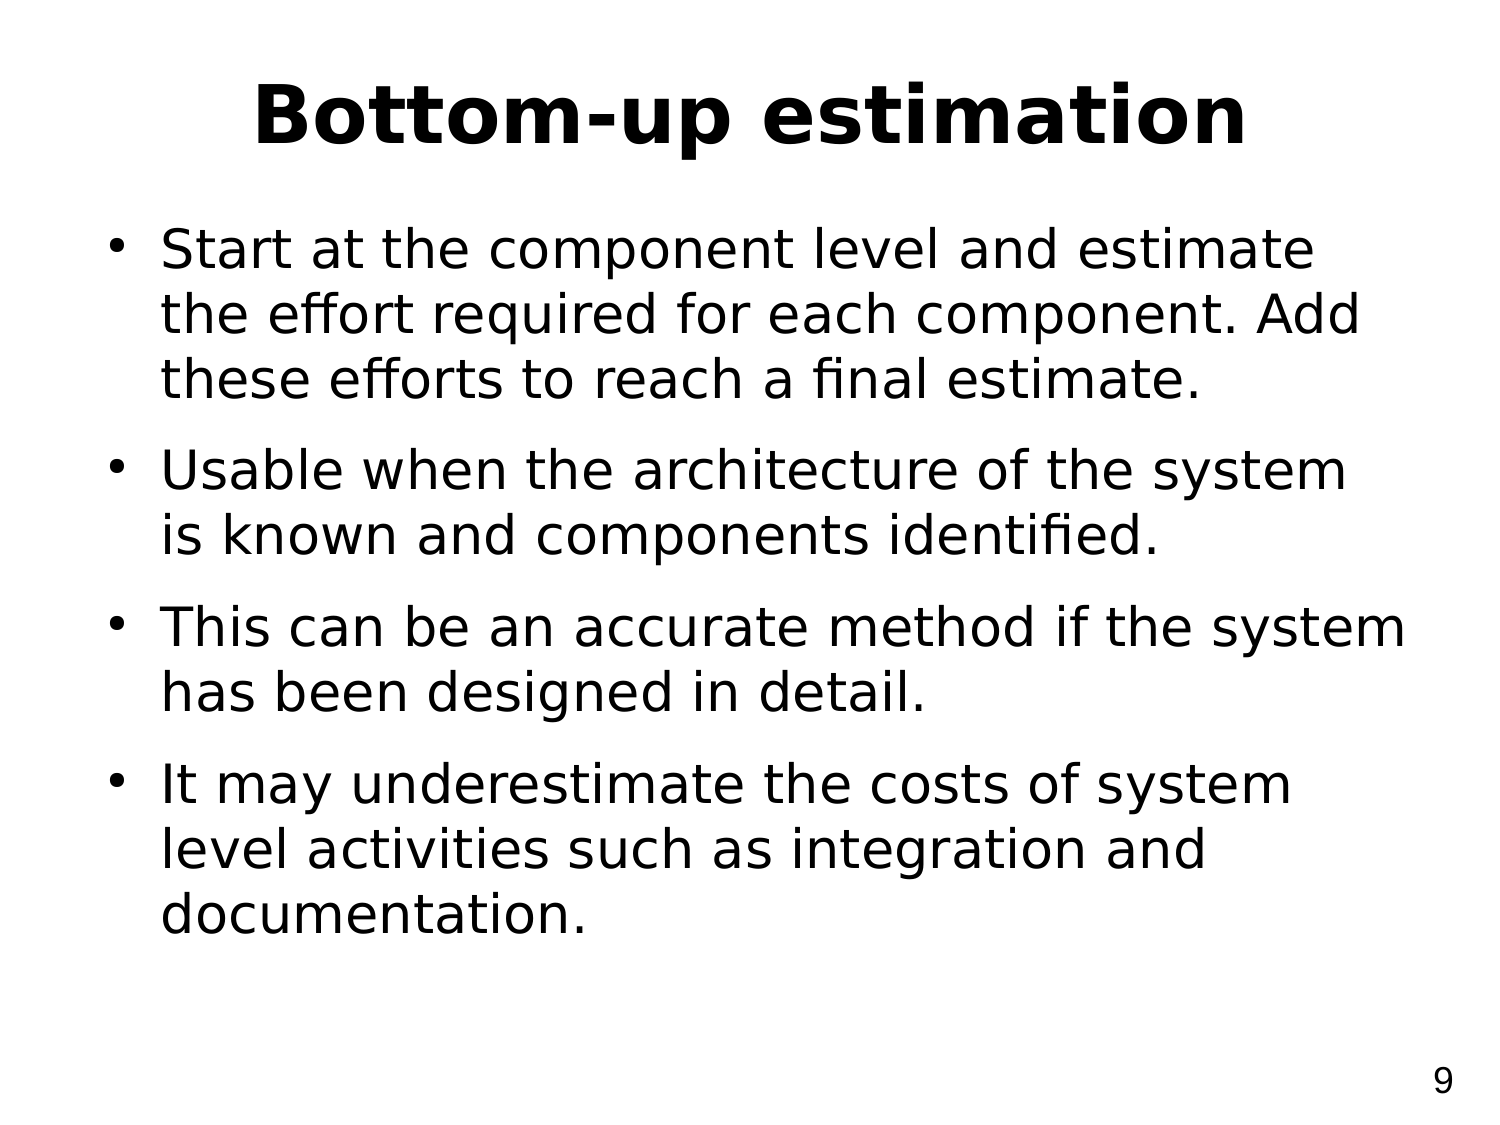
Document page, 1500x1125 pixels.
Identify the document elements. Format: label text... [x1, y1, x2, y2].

title Bottom-up estimation [75, 44, 1425, 177]
list Start at the component level and estimate the effort required for each component. Add these efforts to reach a final estimate. Usable when the architecture of the system is known and components identified. This can be an accurate method if the system has been designed in detail. It may underestimate the costs of system level activities such as integration and documentation. [75, 206, 1425, 1093]
